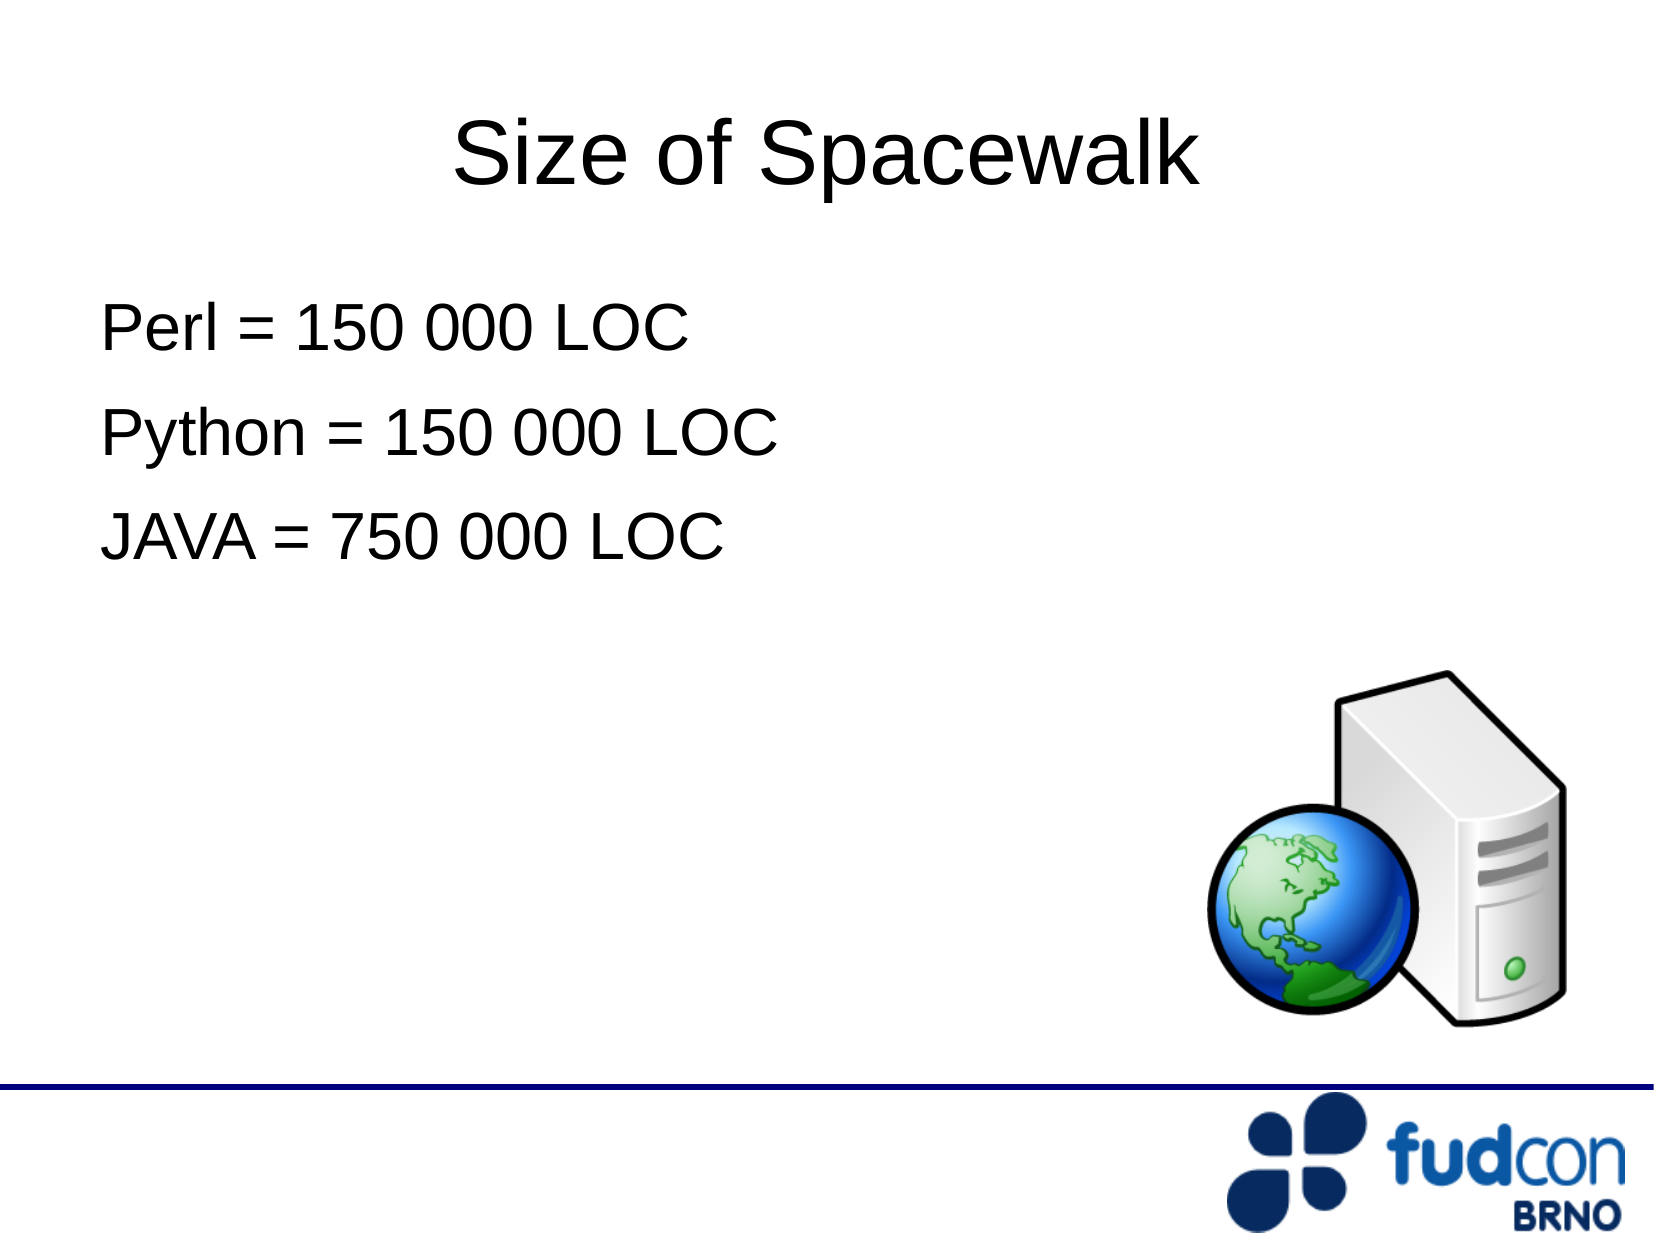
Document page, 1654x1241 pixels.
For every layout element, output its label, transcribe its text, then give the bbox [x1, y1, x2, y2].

list Perl = 150 000 LOC Python = 150 000 LOC JAVA = 750 000 LOC [82, 290, 1571, 1109]
picture [1227, 1092, 1625, 1233]
picture [1207, 670, 1567, 1028]
title Size of Spacewalk [82, 49, 1571, 257]
